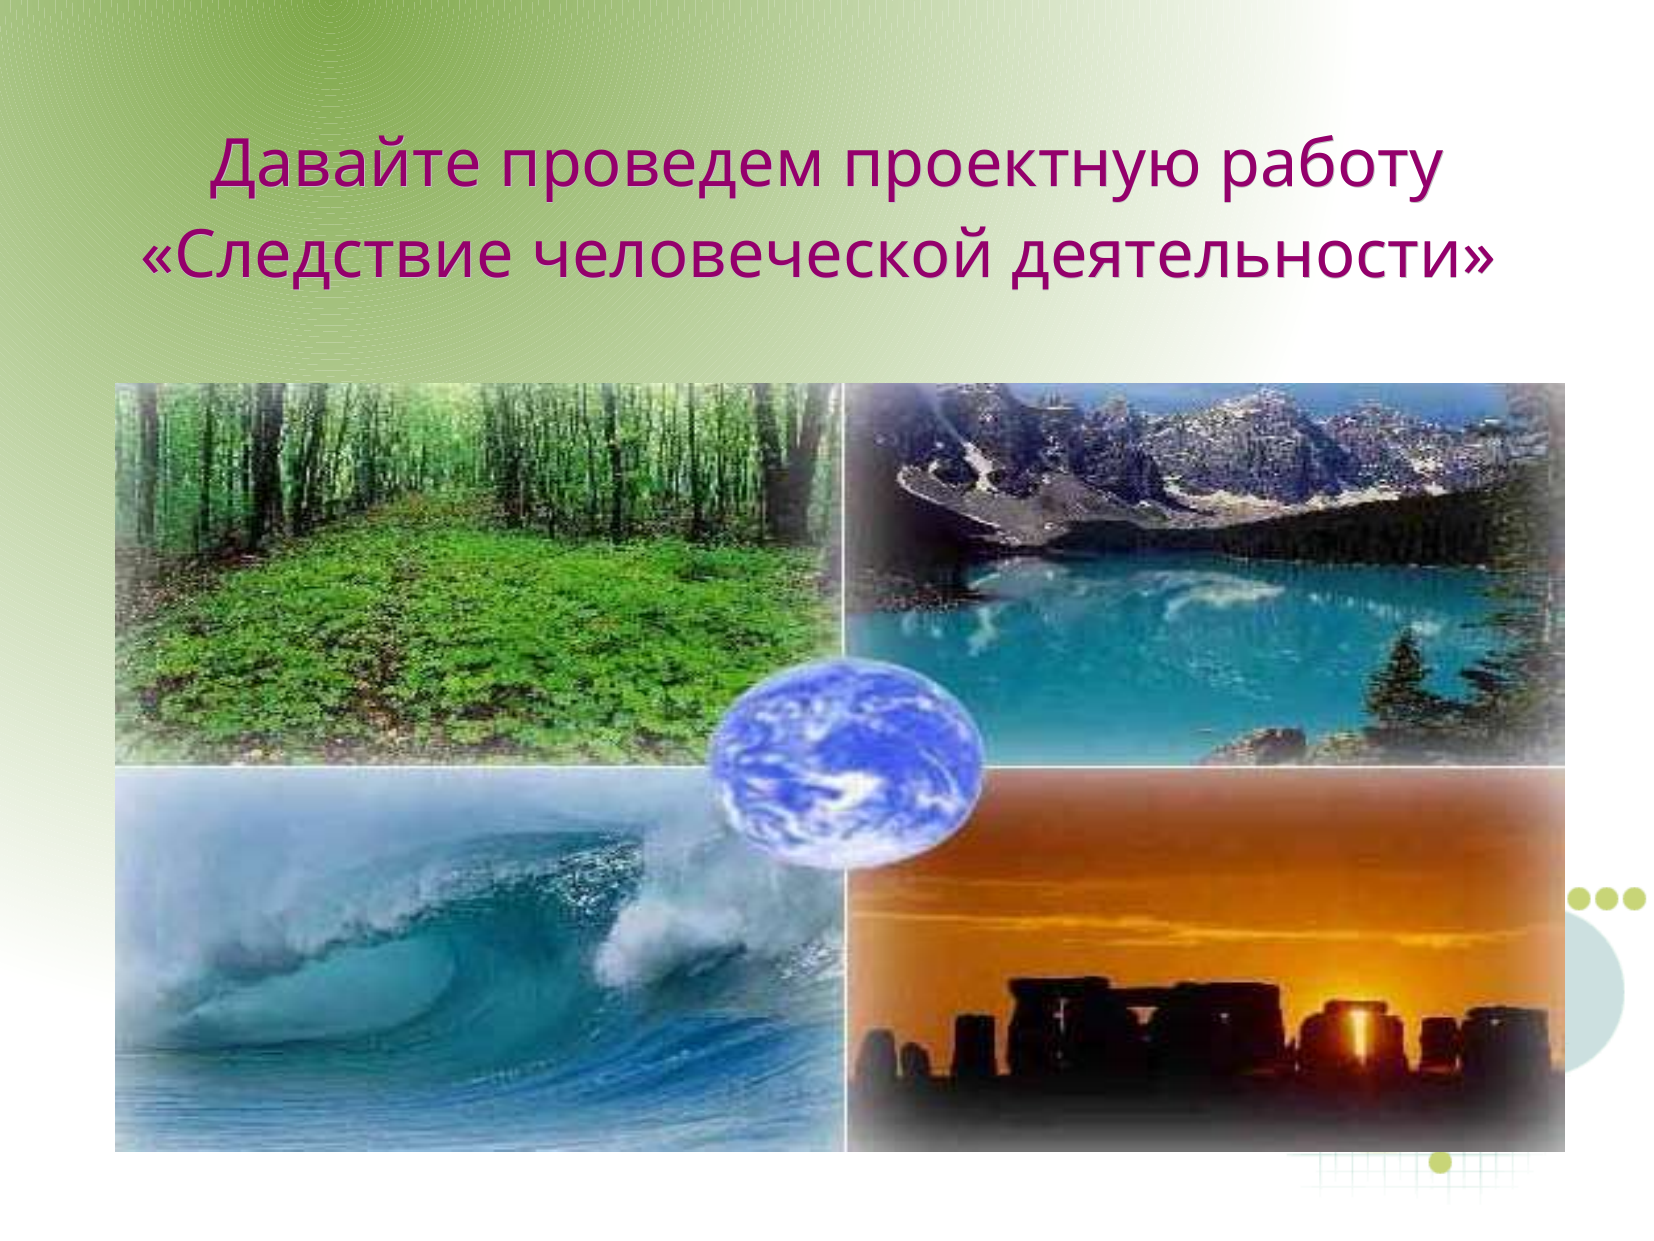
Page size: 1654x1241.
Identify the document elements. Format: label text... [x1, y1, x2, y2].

title Давайте проведем проектную работу «Следствие человеческой деятельности» [121, 110, 1534, 303]
picture [115, 383, 1654, 1211]
